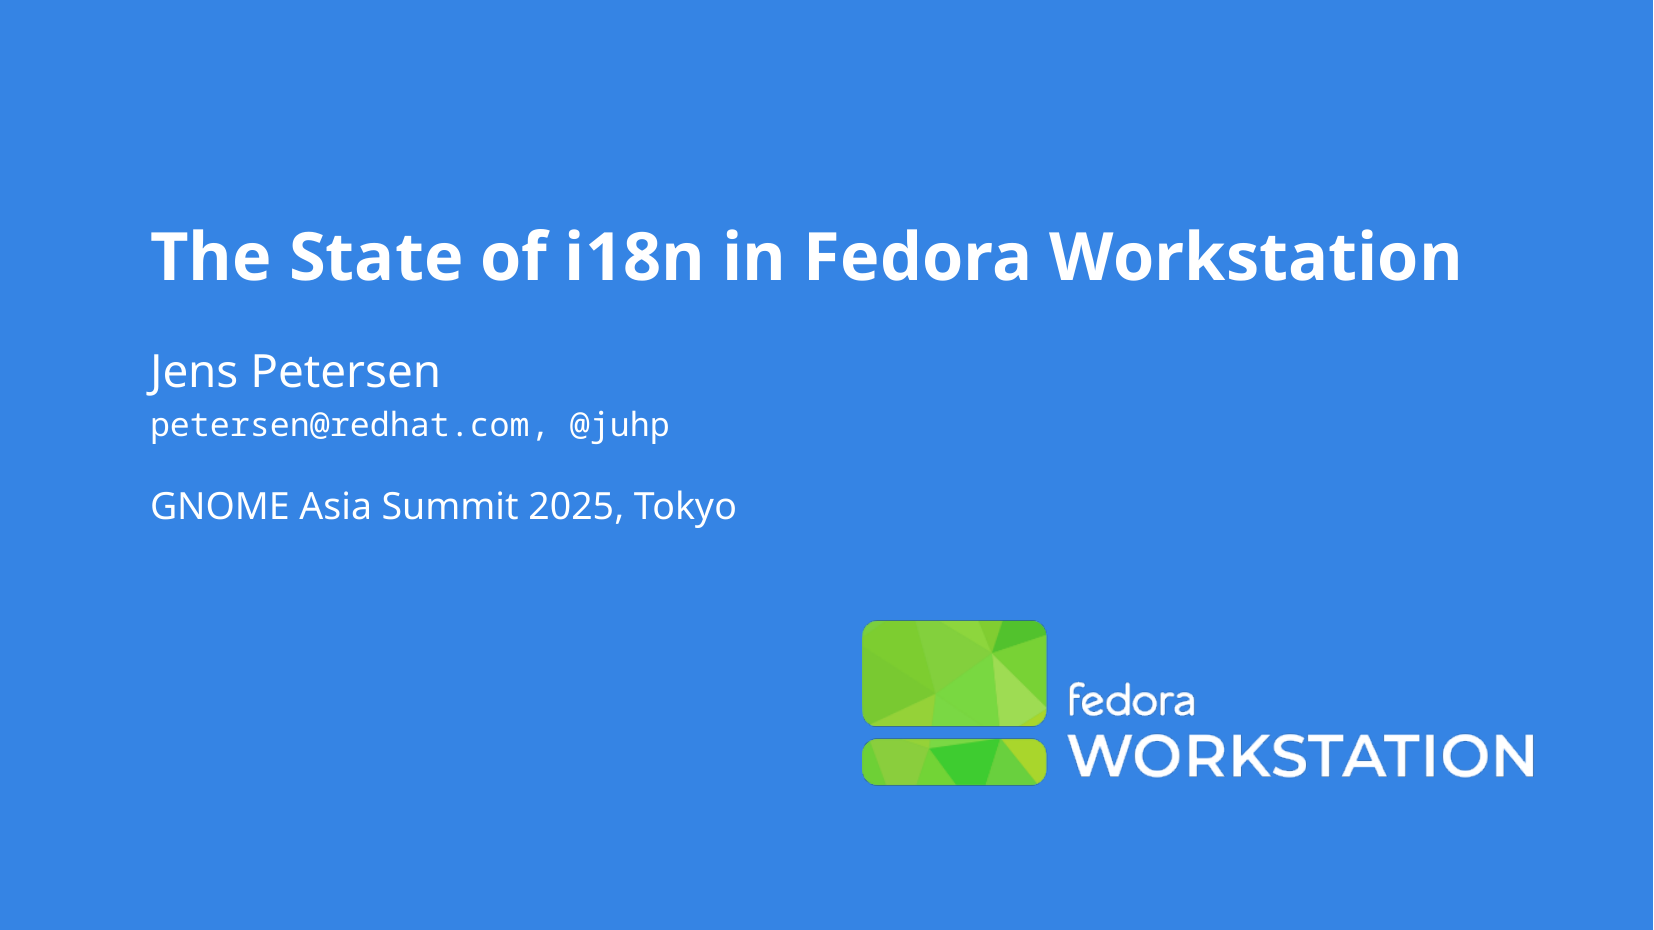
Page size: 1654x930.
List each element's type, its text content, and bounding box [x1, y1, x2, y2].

title Jens Petersen petersen@redhat.com, @juhp GNOME Asia Summit 2025, Tokyo [150, 338, 1501, 519]
picture [862, 601, 1547, 788]
title The State of i18n in Fedora Workstation [150, 144, 1501, 301]
